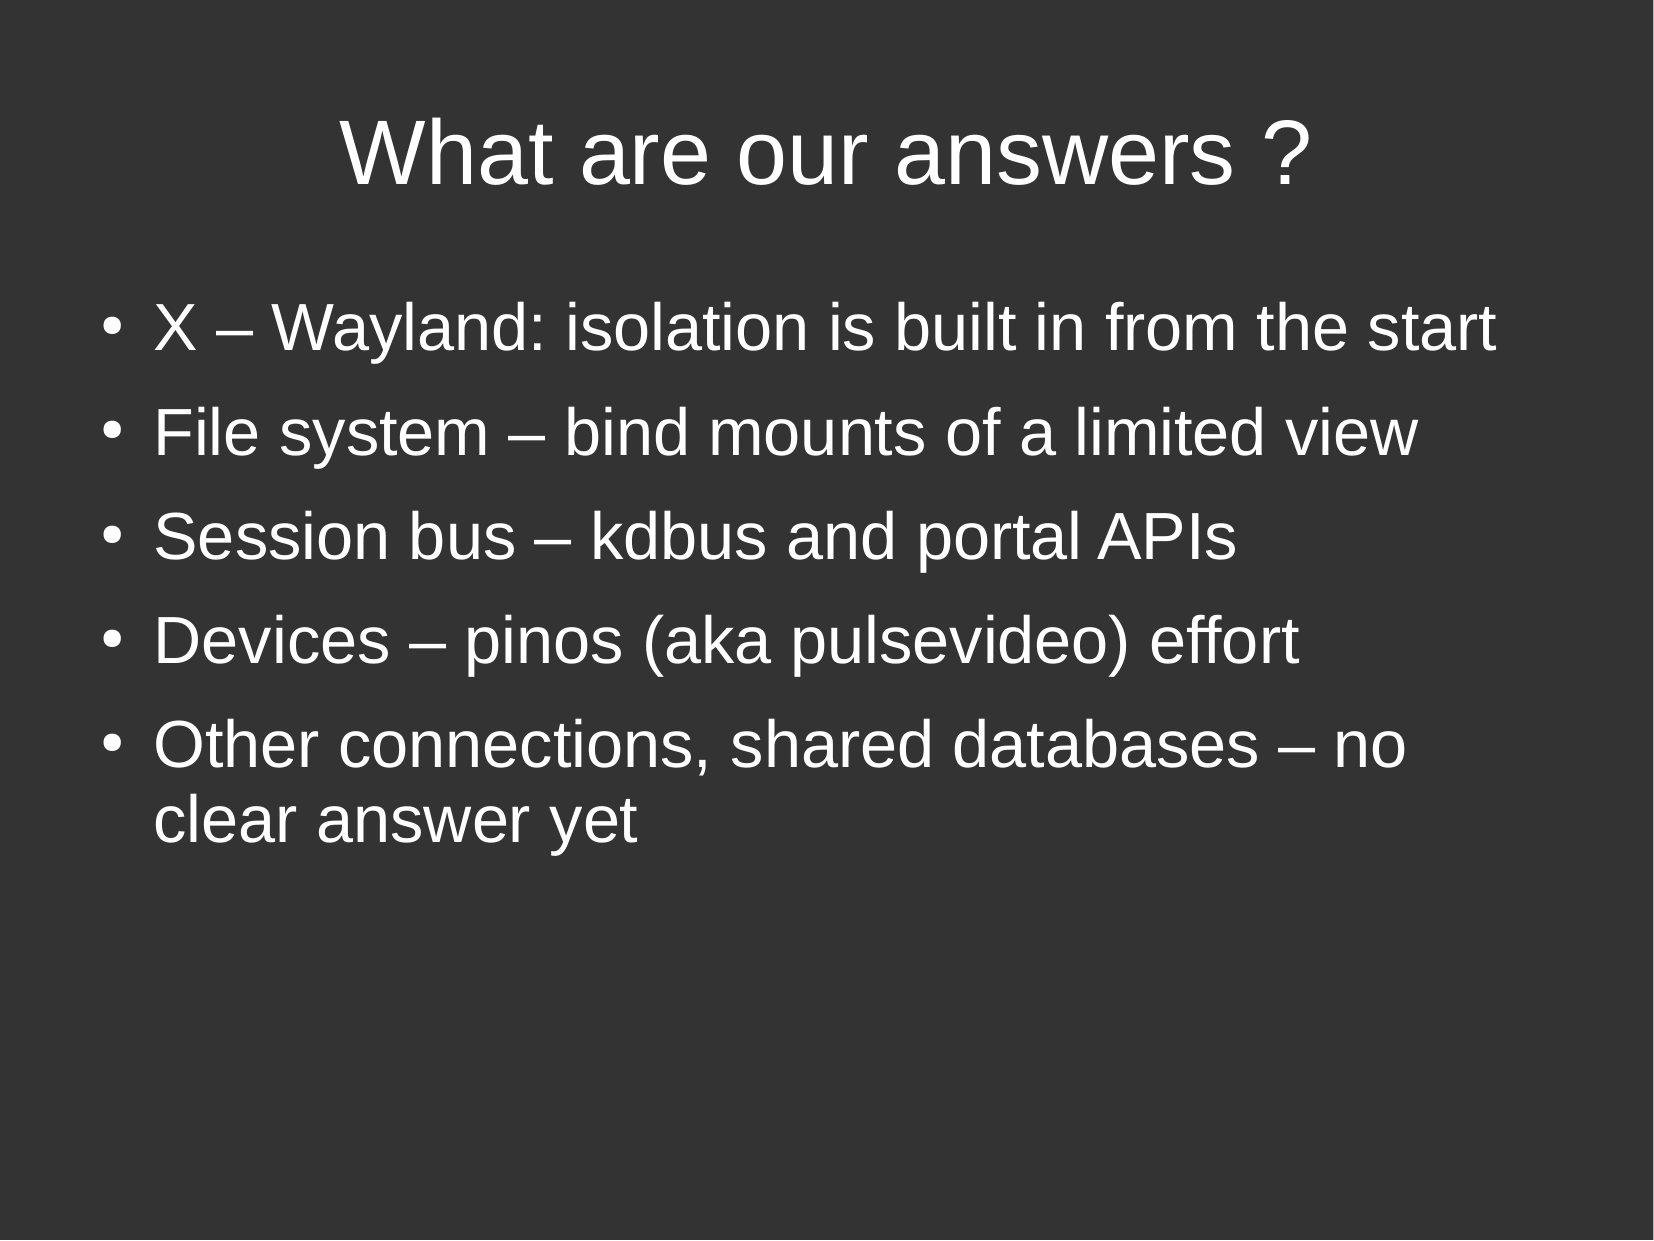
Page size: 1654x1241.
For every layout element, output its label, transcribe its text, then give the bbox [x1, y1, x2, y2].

list X – Wayland: isolation is built in from the start File system – bind mounts of a limited view Session bus – kdbus and portal APIs Devices – pinos (aka pulsevideo) effort Other connections, shared databases – no clear answer yet [82, 290, 1571, 1171]
title What are our answers ? [82, 49, 1571, 257]
